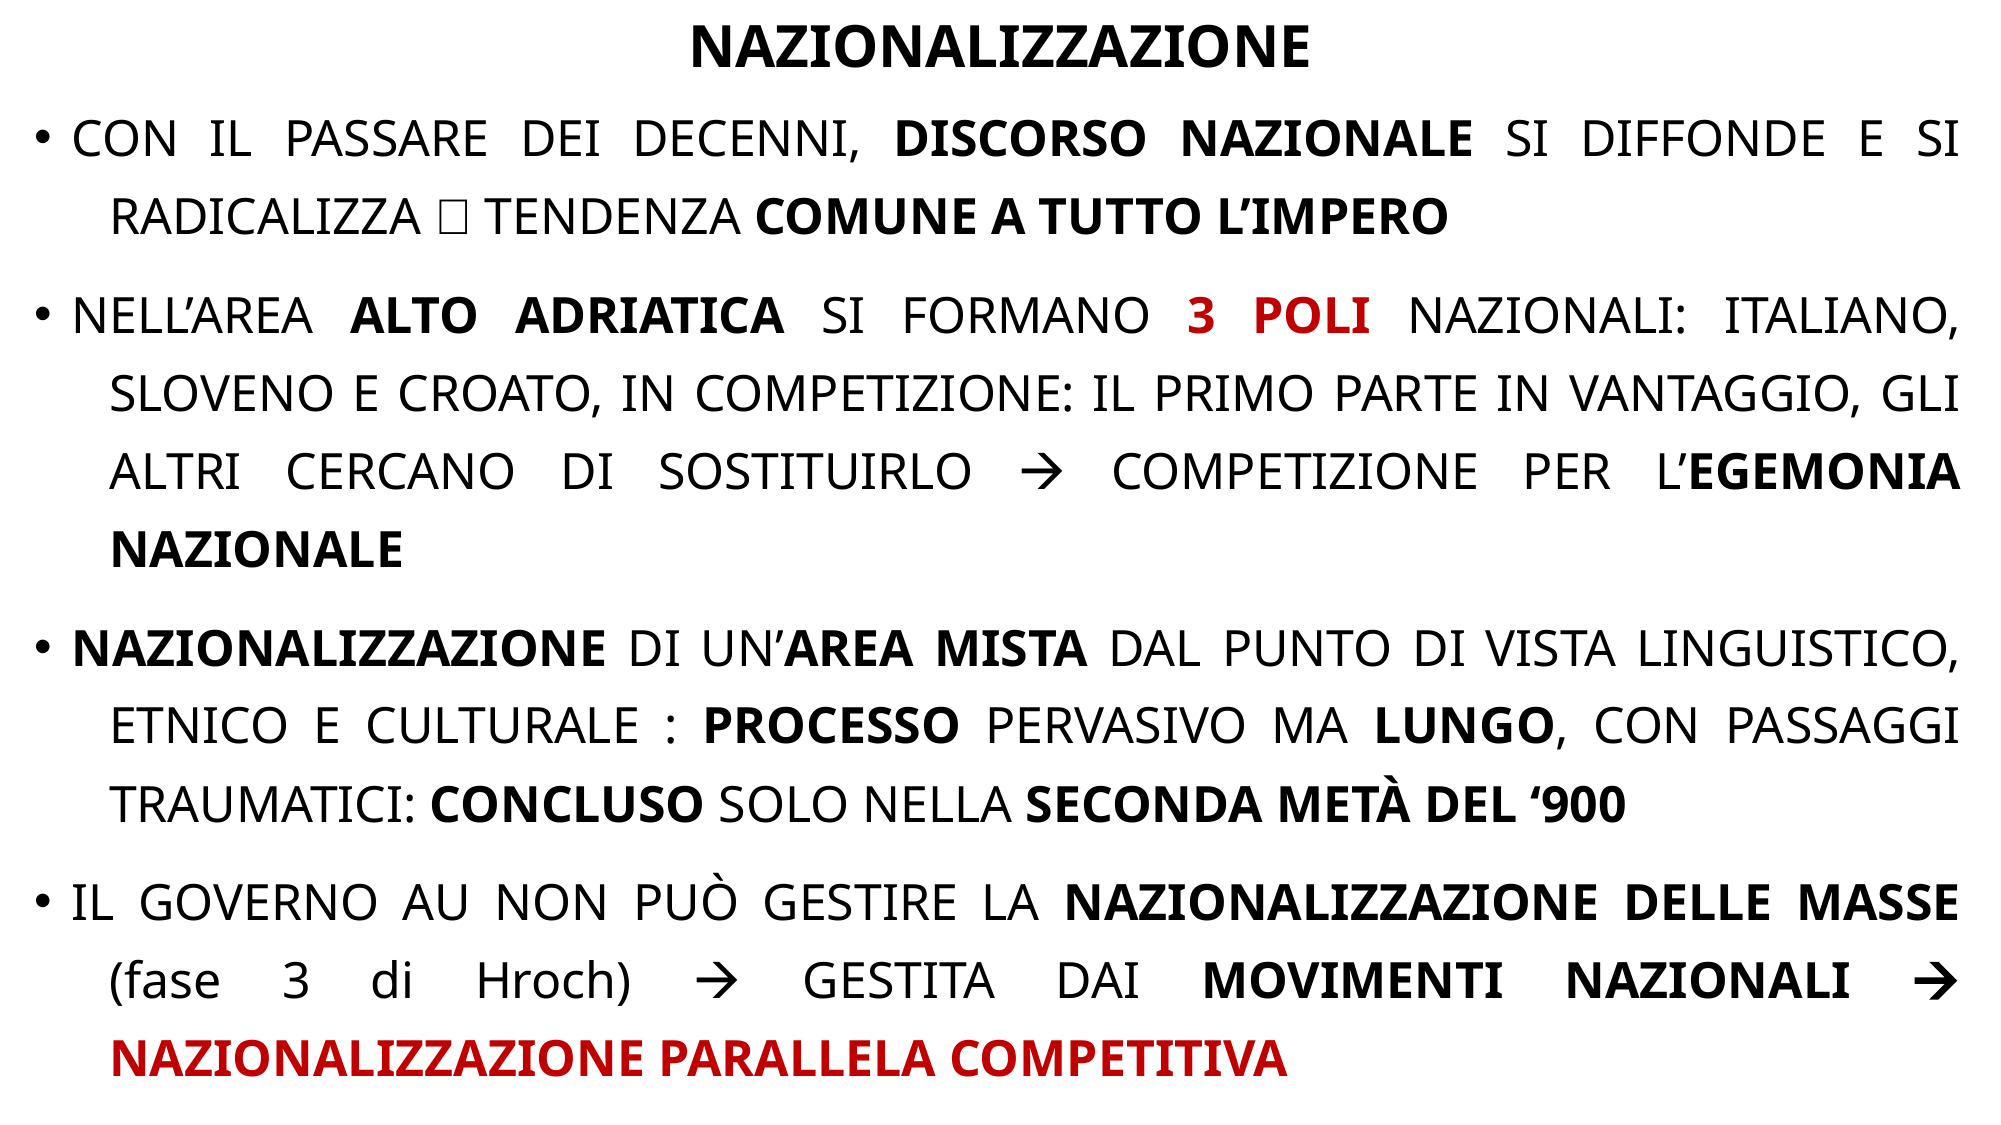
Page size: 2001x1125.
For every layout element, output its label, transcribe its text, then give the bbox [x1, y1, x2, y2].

list CON IL PASSARE DEI DECENNI, DISCORSO NAZIONALE SI DIFFONDE E SI RADICALIZZA  TENDENZA COMUNE A TUTTO L’IMPERO NELL’AREA ALTO ADRIATICA SI FORMANO 3 POLI NAZIONALI: ITALIANO, SLOVENO E CROATO, IN COMPETIZIONE: IL PRIMO PARTE IN VANTAGGIO, GLI ALTRI CERCANO DI SOSTITUIRLO  COMPETIZIONE PER L’EGEMONIA NAZIONALE NAZIONALIZZAZIONE DI UN’AREA MISTA DAL PUNTO DI VISTA LINGUISTICO, ETNICO E CULTURALE : PROCESSO PERVASIVO MA LUNGO, CON PASSAGGI TRAUMATICI: CONCLUSO SOLO NELLA SECONDA METÀ DEL ‘900 IL GOVERNO AU NON PUÒ GESTIRE LA NAZIONALIZZAZIONE DELLE MASSE (fase 3 di Hroch)  GESTITA DAI MOVIMENTI NAZIONALI  NAZIONALIZZAZIONE PARALLELA COMPETITIVA [19, 81, 1977, 1125]
title NAZIONALIZZAZIONE [137, 9, 1863, 81]
